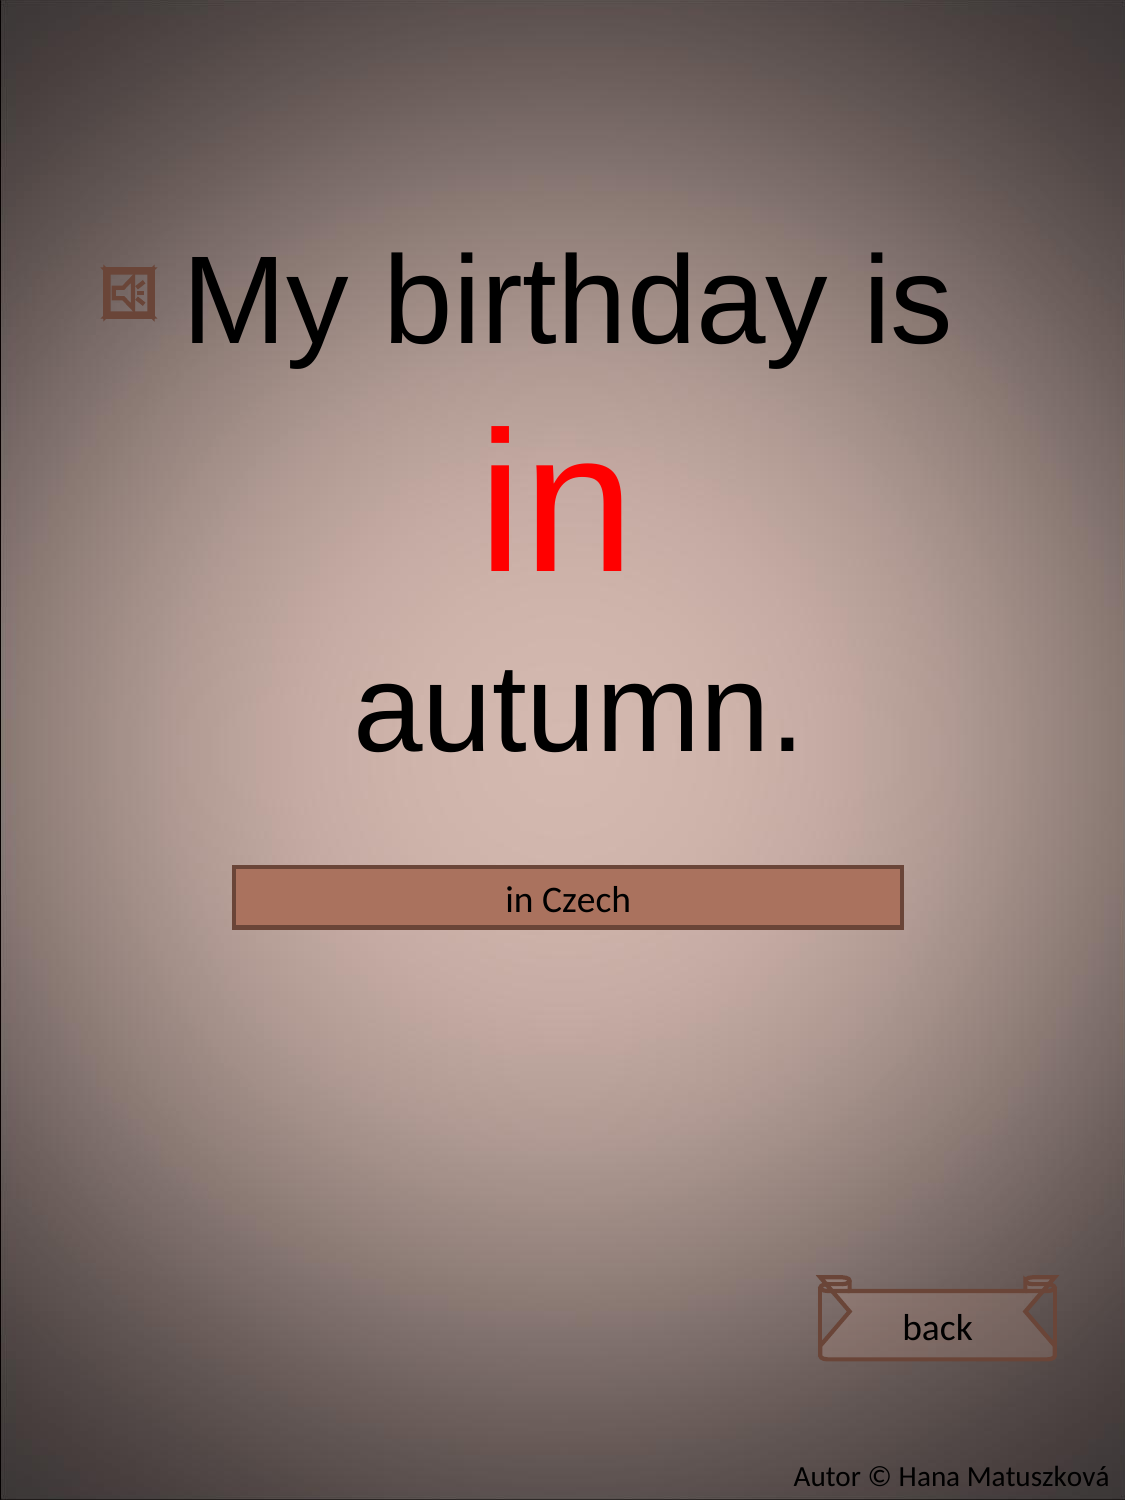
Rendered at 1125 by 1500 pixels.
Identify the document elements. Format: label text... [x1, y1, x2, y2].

text_box Mám narozeniny na podzim. [252, 855, 911, 931]
picture [0, 0, 1125, 1500]
text_box autumn. [316, 618, 843, 784]
text_box in Czech [234, 867, 903, 928]
text_box back [820, 1277, 1055, 1360]
text_box Autor © Hana Matuszková [778, 1449, 1125, 1500]
text_box in [457, 363, 657, 618]
text_box My birthday is [164, 210, 973, 377]
